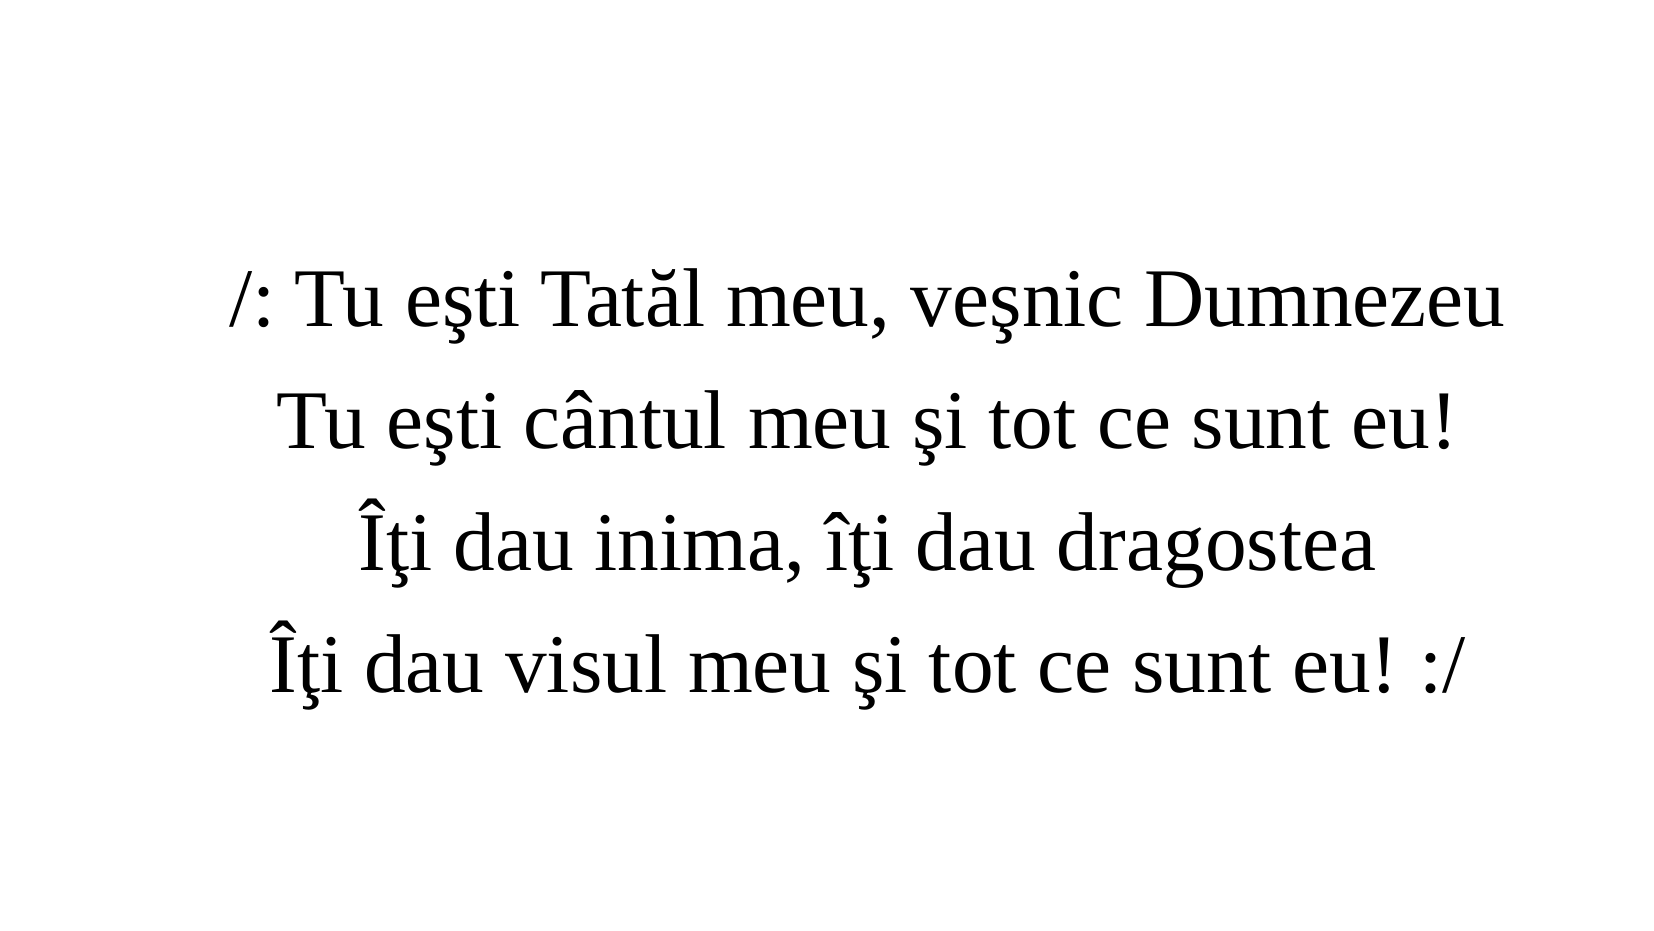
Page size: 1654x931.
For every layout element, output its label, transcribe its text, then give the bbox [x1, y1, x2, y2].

subtitle /: Tu eşti Tatăl meu, veşnic Dumnezeu Tu eşti cântul meu şi tot ce sunt eu! Îţi dau inima, îţi dau dragostea Îţi dau visul meu şi tot ce sunt eu! :/ [153, 239, 1583, 713]
